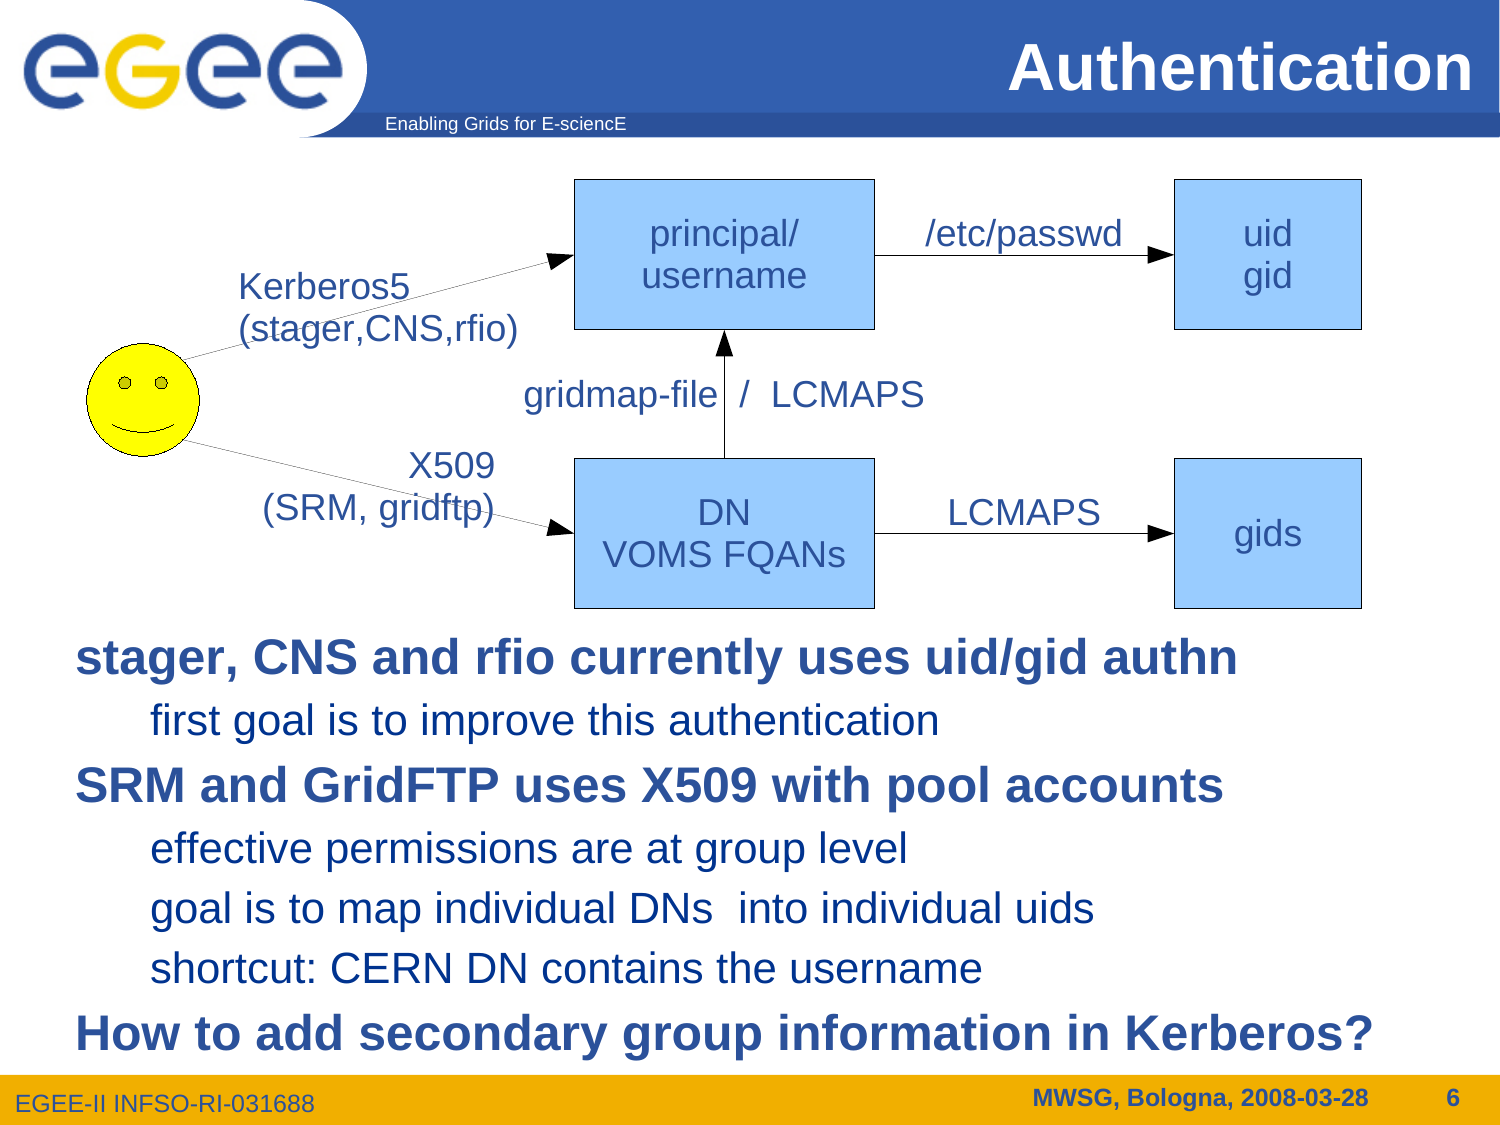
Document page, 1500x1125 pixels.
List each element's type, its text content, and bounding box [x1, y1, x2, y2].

picture [18, 30, 349, 112]
text_box DN VOMS FQANs [574, 458, 875, 609]
text_box principal/ username [574, 179, 875, 330]
text_box uid gid [1174, 179, 1362, 330]
text_box gids [1174, 458, 1362, 609]
text_box [86, 343, 200, 457]
title Authentication [369, 18, 1475, 117]
list stager, CNS and rfio currently uses uid/gid authn first goal is to improve this authentication SRM and GridFTP uses X509 with pool accounts effective permissions are at group level goal is to map individual DNs into individual uids shortcut: CERN DN contains the username How to add secondary group information in Kerberos? [75, 629, 1485, 1066]
